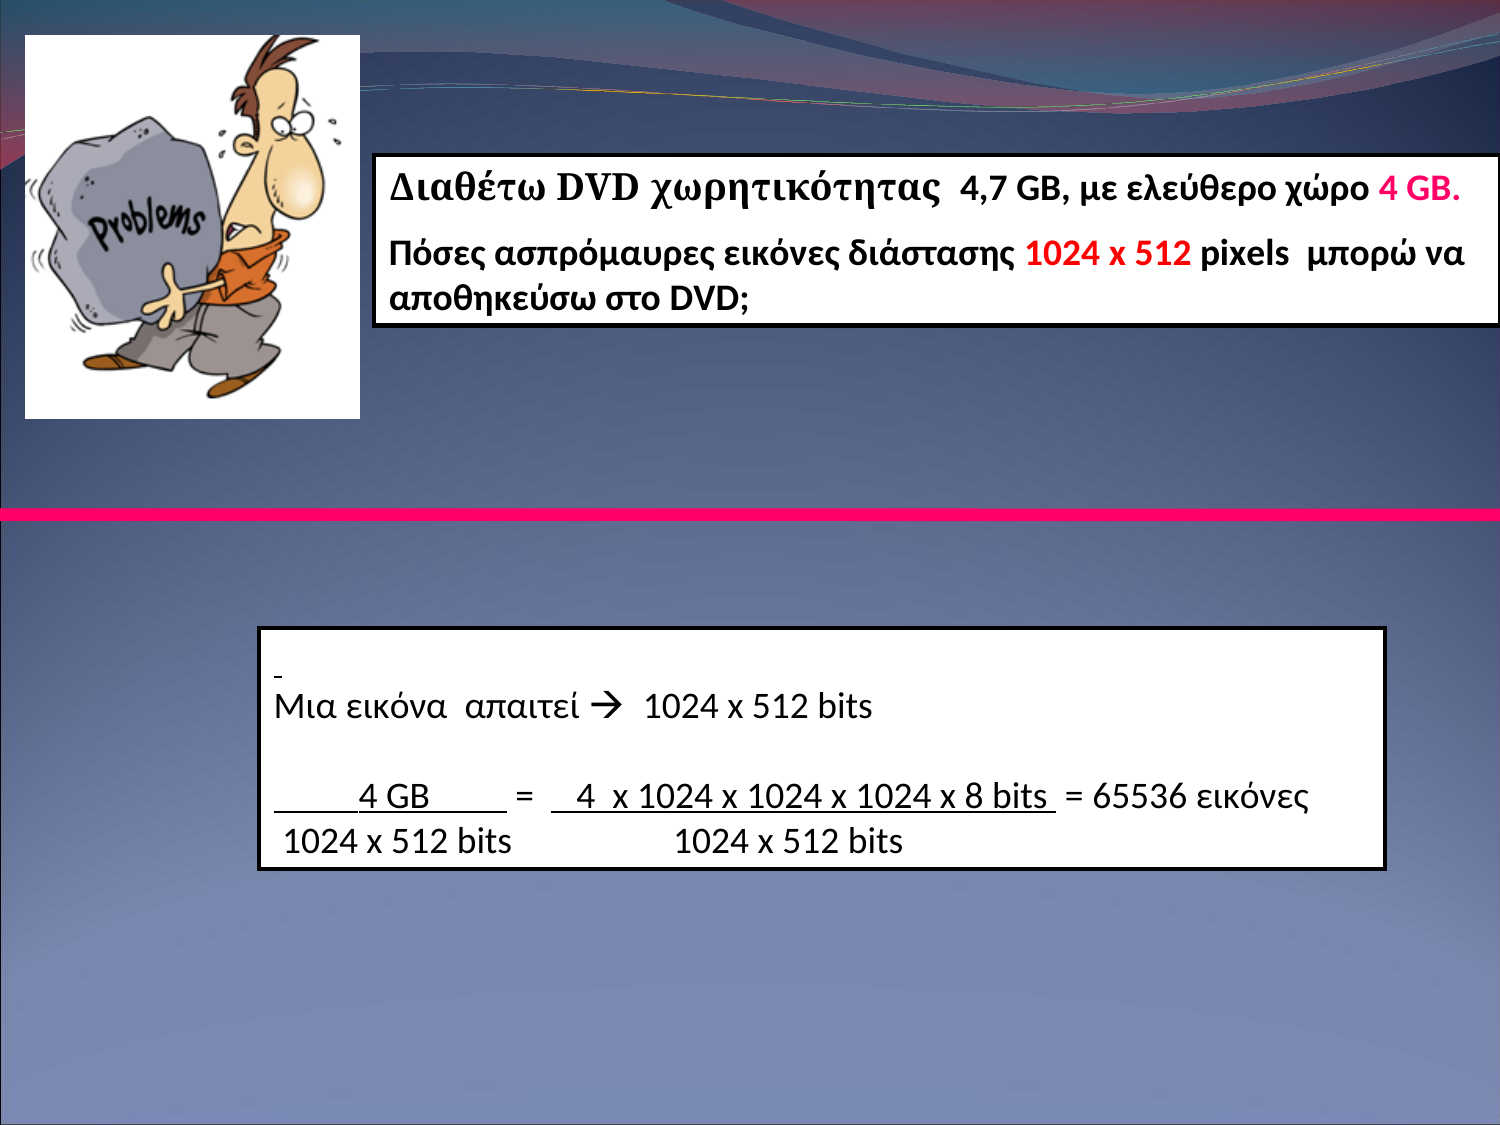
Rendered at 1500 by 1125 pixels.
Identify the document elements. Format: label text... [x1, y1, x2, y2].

picture [0, 521, 1500, 1125]
text_box Διαθέτω DVD χωρητικότητας 4,7 GB, με ελεύθερο χώρο 4 GB. Πόσες ασπρόμαυρες εικόνες διάστασης 1024 x 512 pixels μπορώ να αποθηκεύσω στο DVD; [373, 155, 1500, 326]
text_box Μια εικόνα απαιτεί  1024 x 512 bits 4 GB = 4 x 1024 x 1024 x 1024 x 8 bits = 65536 εικόνες 1024 x 512 bits 1024 x 512 bits [258, 628, 1385, 869]
picture [0, 0, 1500, 508]
